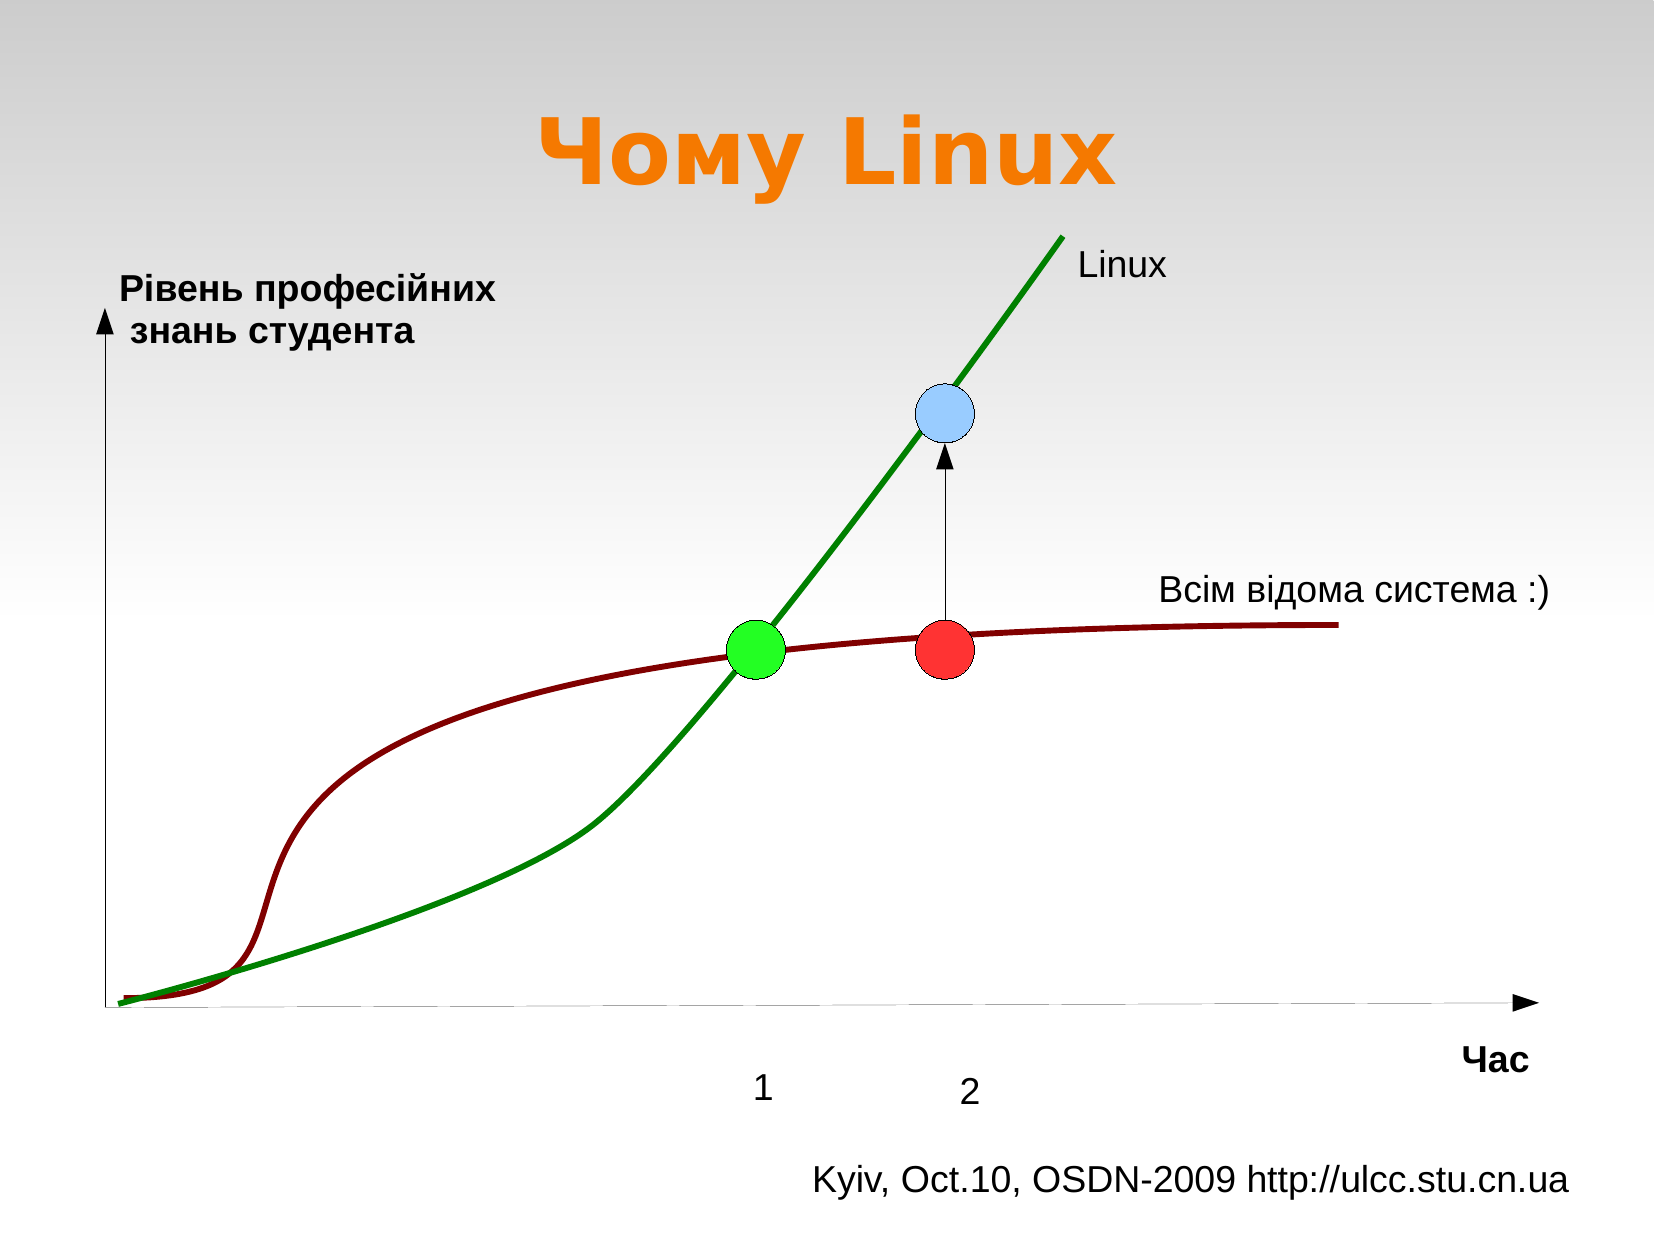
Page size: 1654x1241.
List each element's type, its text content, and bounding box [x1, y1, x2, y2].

text_box 1 [738, 1058, 789, 1116]
text_box 2 [944, 1062, 996, 1120]
text_box [915, 620, 975, 680]
text_box Kyiv, Oct.10, OSDN-2009 http://ulcc.stu.cn.ua [797, 1151, 1600, 1209]
text_box Рівень професійних знань студента [104, 259, 512, 359]
text_box [726, 620, 786, 680]
text_box Час [1446, 1031, 1545, 1089]
text_box [915, 383, 975, 443]
text_box Всім відома система :) [1143, 561, 1565, 618]
title Чому Linux [82, 56, 1571, 250]
text_box Linux [1062, 236, 1183, 294]
